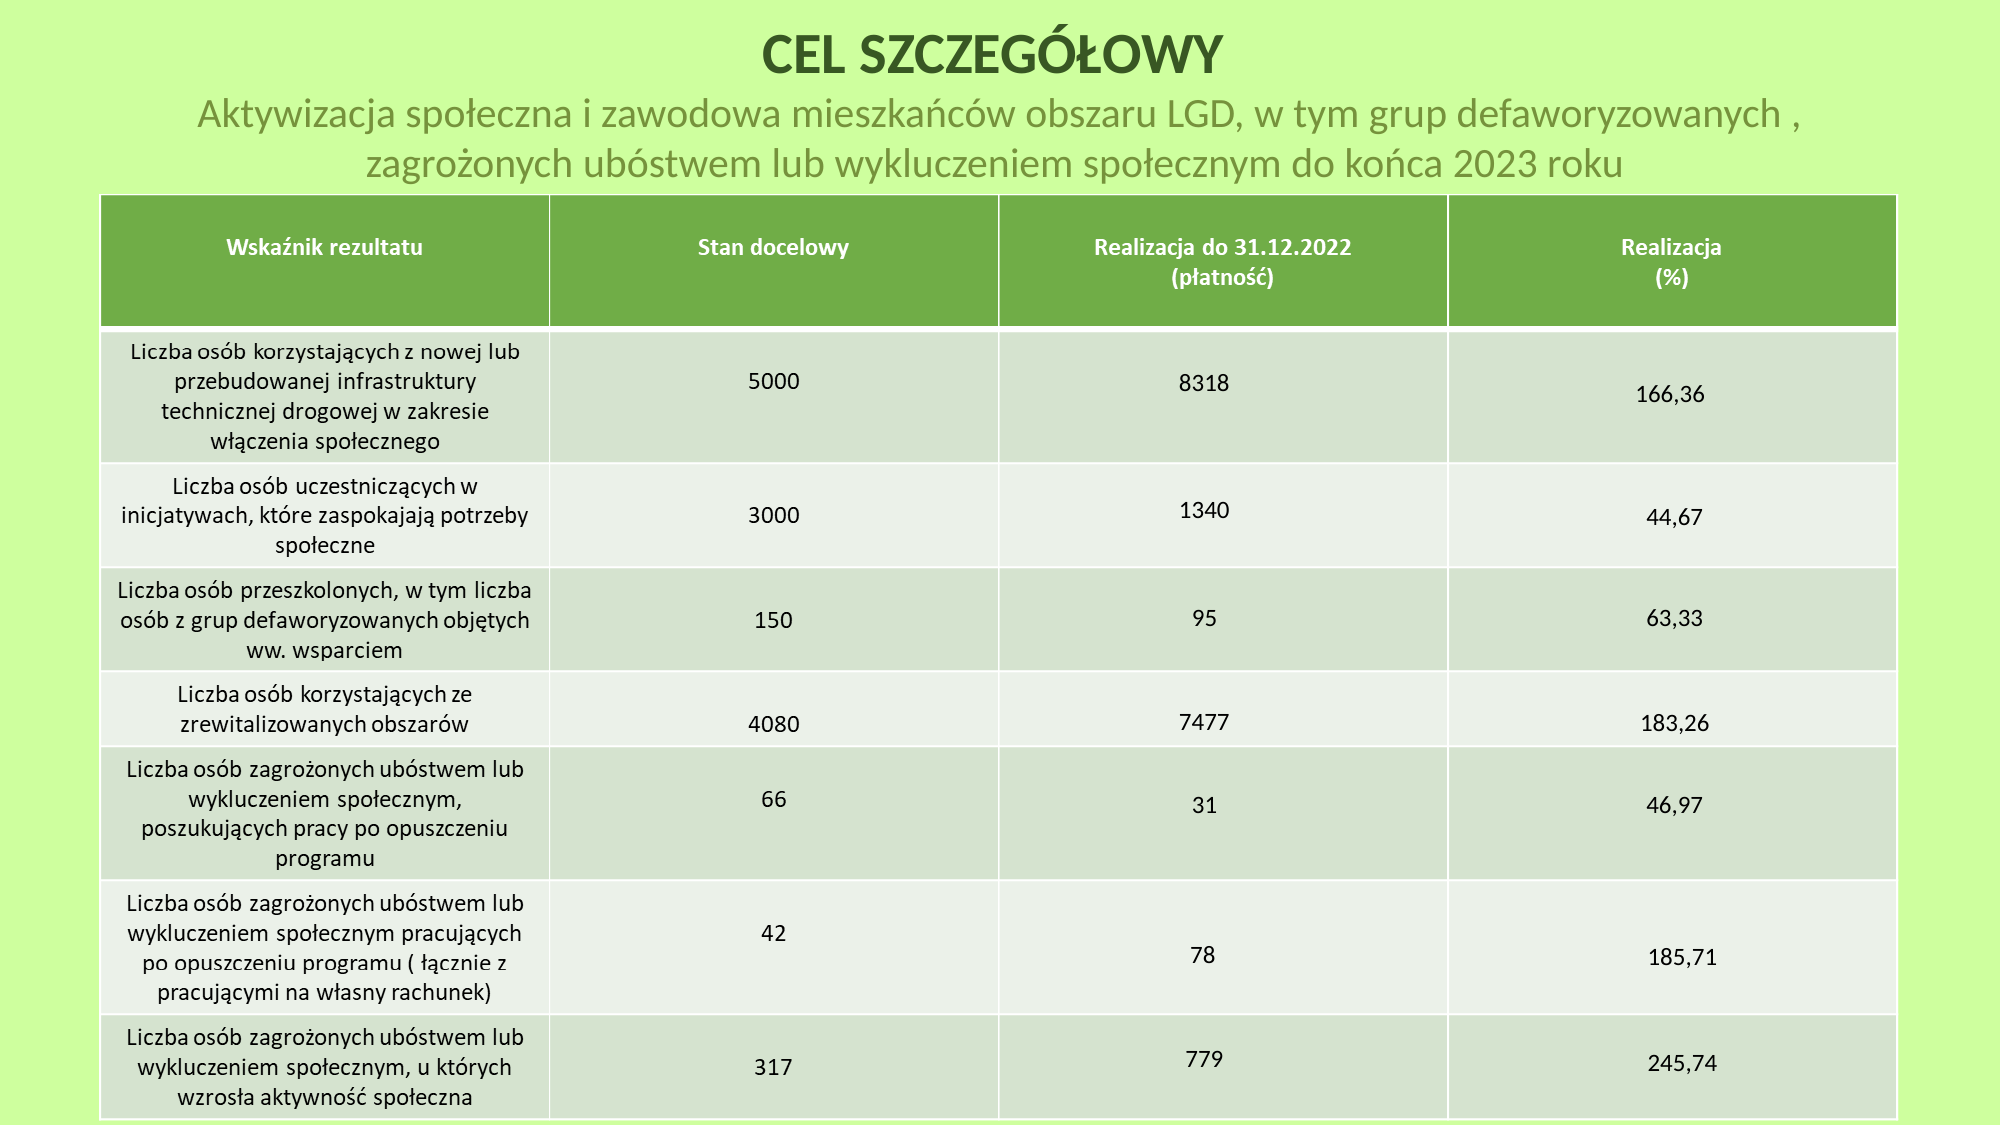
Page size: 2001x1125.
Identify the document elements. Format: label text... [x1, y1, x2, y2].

text_box 95 [1139, 593, 1270, 640]
picture [99, 194, 1900, 1125]
text_box 46,97 [1609, 781, 1741, 827]
text_box 166,36 [1605, 370, 1736, 416]
text_box 185,71 [1617, 932, 1748, 979]
title CEL SZCZEGÓŁOWY Aktywizacja społeczna i zawodowa mieszkańców obszaru LGD, w tym grup defaworyzowanych , zagrożonych ubóstwem lub wykluczeniem społecznym do końca 2023 roku [99, 6, 1900, 194]
text_box 44,67 [1609, 492, 1741, 539]
text_box 63,33 [1609, 593, 1741, 640]
text_box 779 [1139, 1035, 1270, 1081]
text_box 245,74 [1617, 1039, 1748, 1085]
text_box 183,26 [1609, 699, 1741, 745]
text_box 1340 [1139, 485, 1270, 532]
text_box 7477 [1139, 697, 1270, 744]
text_box 31 [1139, 781, 1270, 827]
text_box 8318 [1139, 358, 1270, 405]
text_box 78 [1137, 930, 1269, 977]
